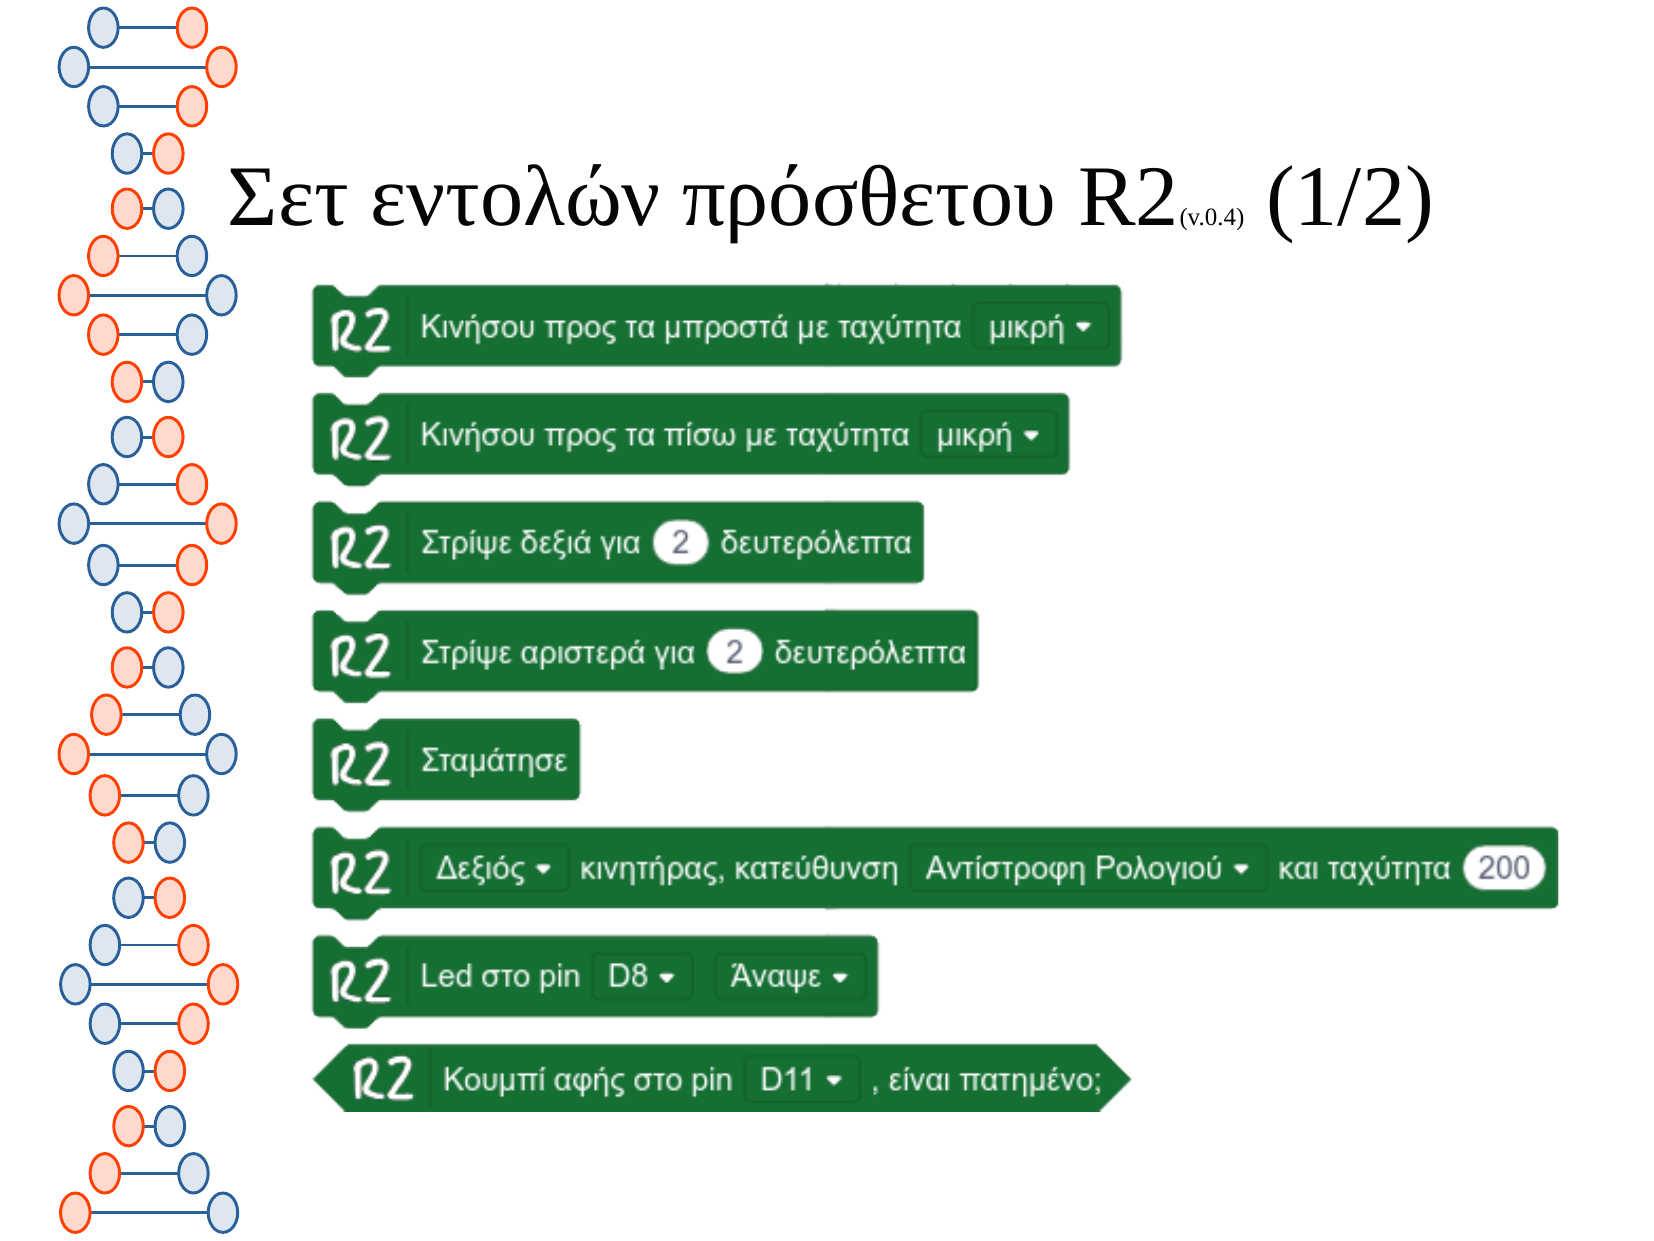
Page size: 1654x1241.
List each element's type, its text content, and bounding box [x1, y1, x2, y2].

picture [299, 281, 1612, 1112]
title Σετ εντολών πρόσθετου R2(v.0.4) (1/2) [86, 92, 1576, 301]
